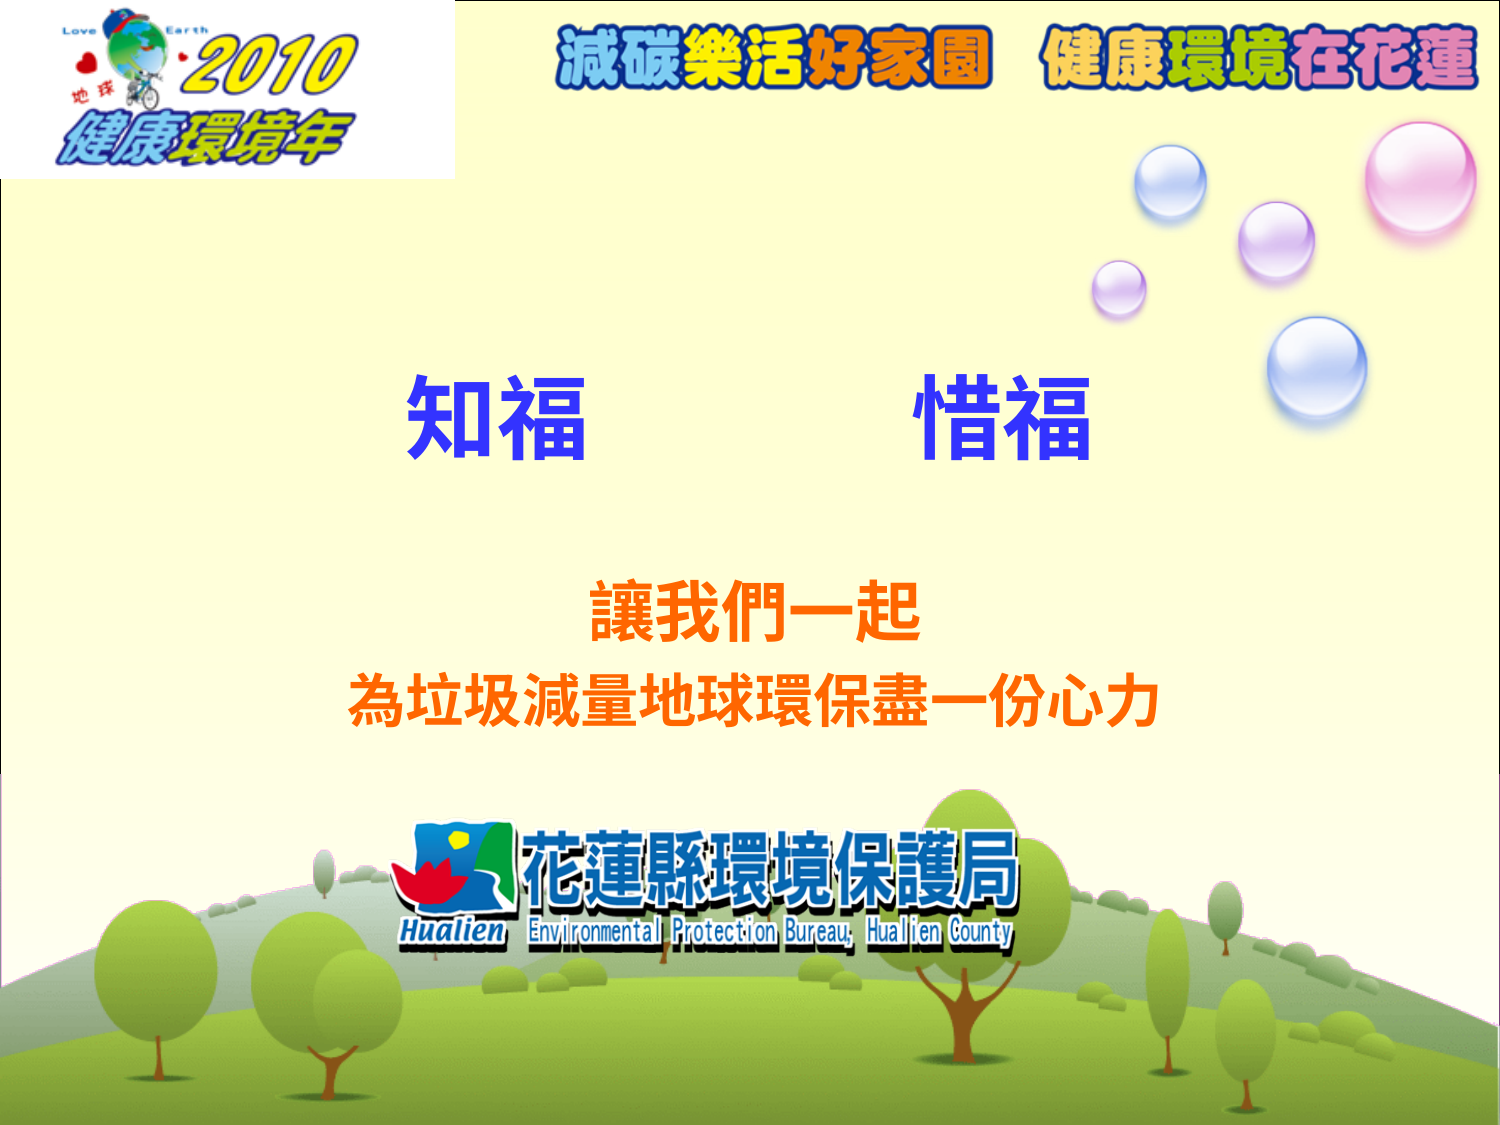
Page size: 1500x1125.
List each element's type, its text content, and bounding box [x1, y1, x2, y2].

picture [542, 0, 1500, 443]
picture [0, 0, 455, 179]
subtitle 讓我們一起 為垃圾減量地球環保盡一份心力 [230, 562, 1281, 850]
picture [0, 774, 1500, 1125]
title 知福 惜福 [112, 349, 1388, 592]
